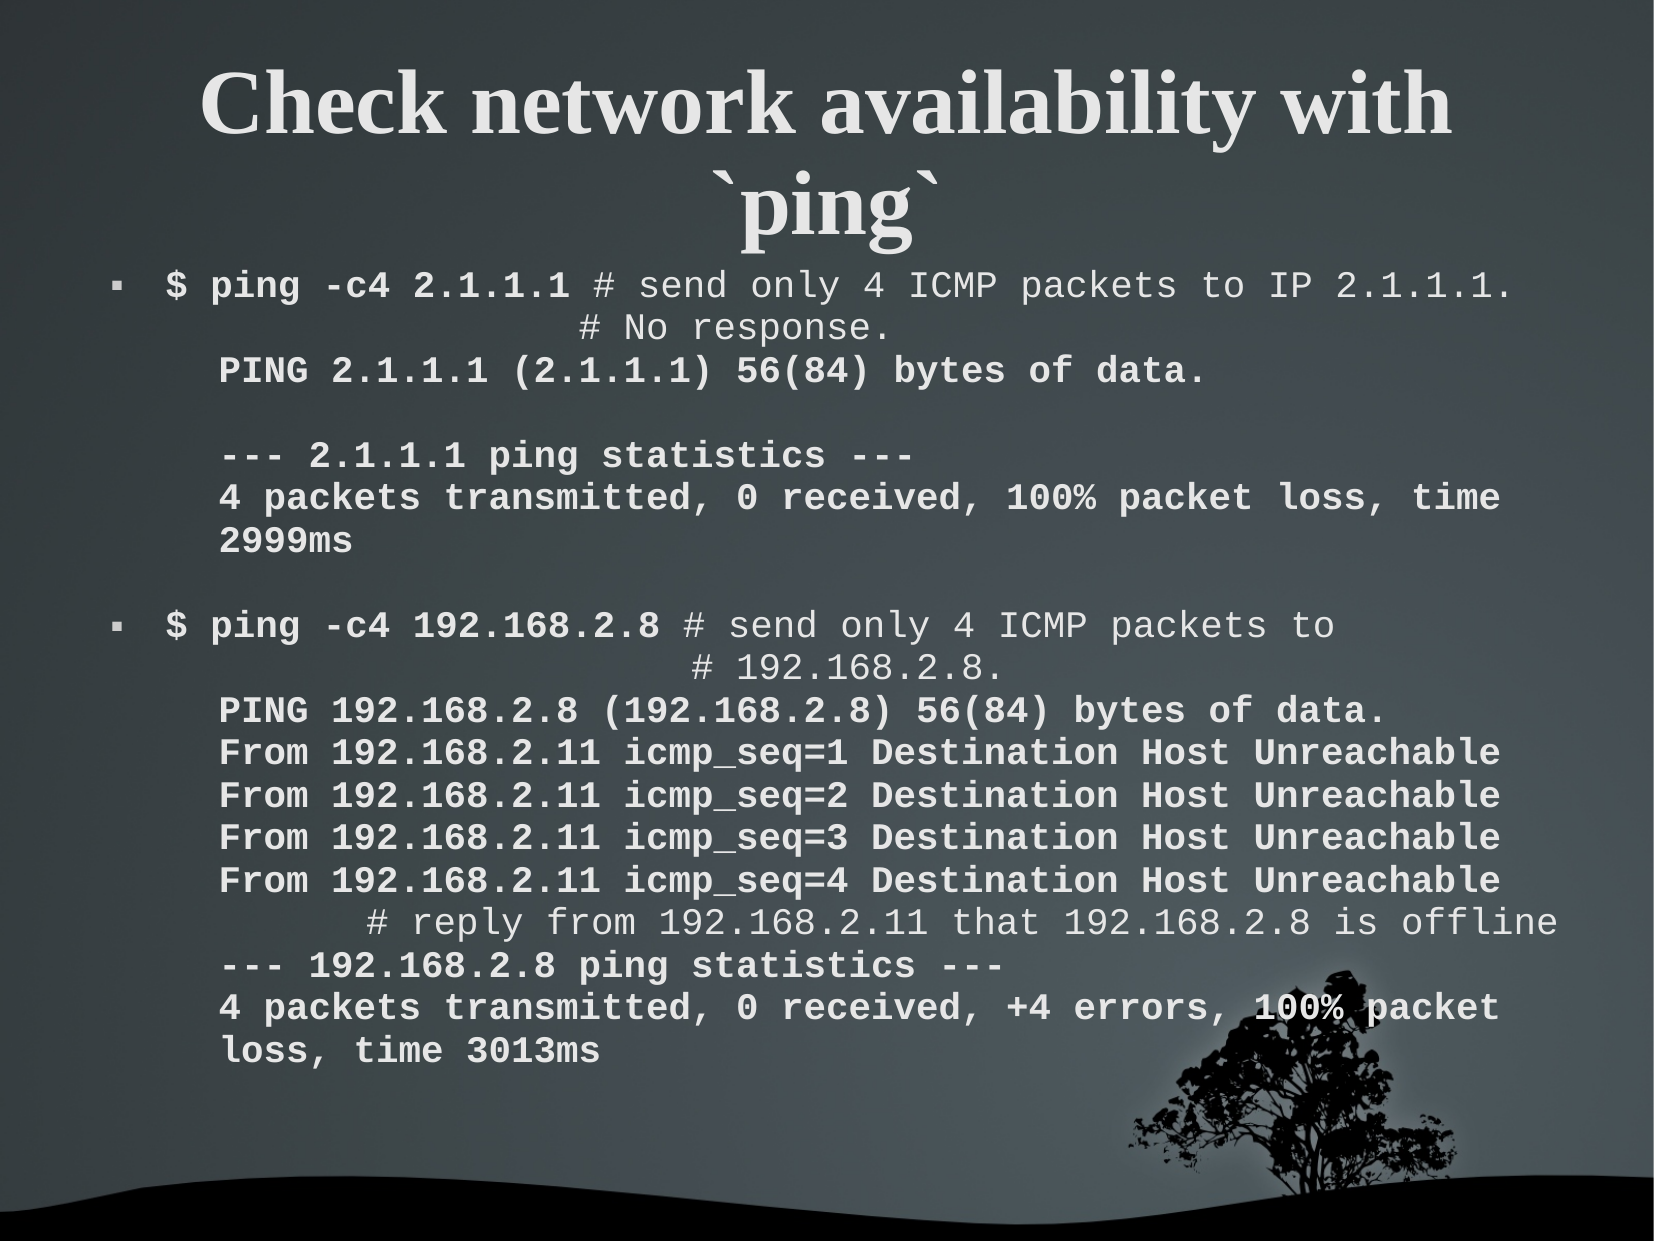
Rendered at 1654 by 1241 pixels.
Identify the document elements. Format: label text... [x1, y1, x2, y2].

list $ ping -c4 2.1.1.1 # send only 4 ICMP packets to IP 2.1.1.1. # No response. PING 2.1.1.1 (2.1.1.1) 56(84) bytes of data. --- 2.1.1.1 ping statistics --- 4 packets transmitted, 0 received, 100% packet loss, time 2999ms $ ping -c4 192.168.2.8 # send only 4 ICMP packets to # 192.168.2.8. PING 192.168.2.8 (192.168.2.8) 56(84) bytes of data. From 192.168.2.11 icmp_seq=1 Destination Host Unreachable From 192.168.2.11 icmp_seq=2 Destination Host Unreachable From 192.168.2.11 icmp_seq=3 Destination Host Unreachable From 192.168.2.11 icmp_seq=4 Destination Host Unreachable # reply from 192.168.2.11 that 192.168.2.8 is offline --- 192.168.2.8 ping statistics --- 4 packets transmitted, 0 received, +4 errors, 100% packet loss, time 3013ms [76, 265, 1565, 1223]
title Check network availability with `ping` [82, 49, 1571, 257]
picture [0, 0, 1654, 1241]
